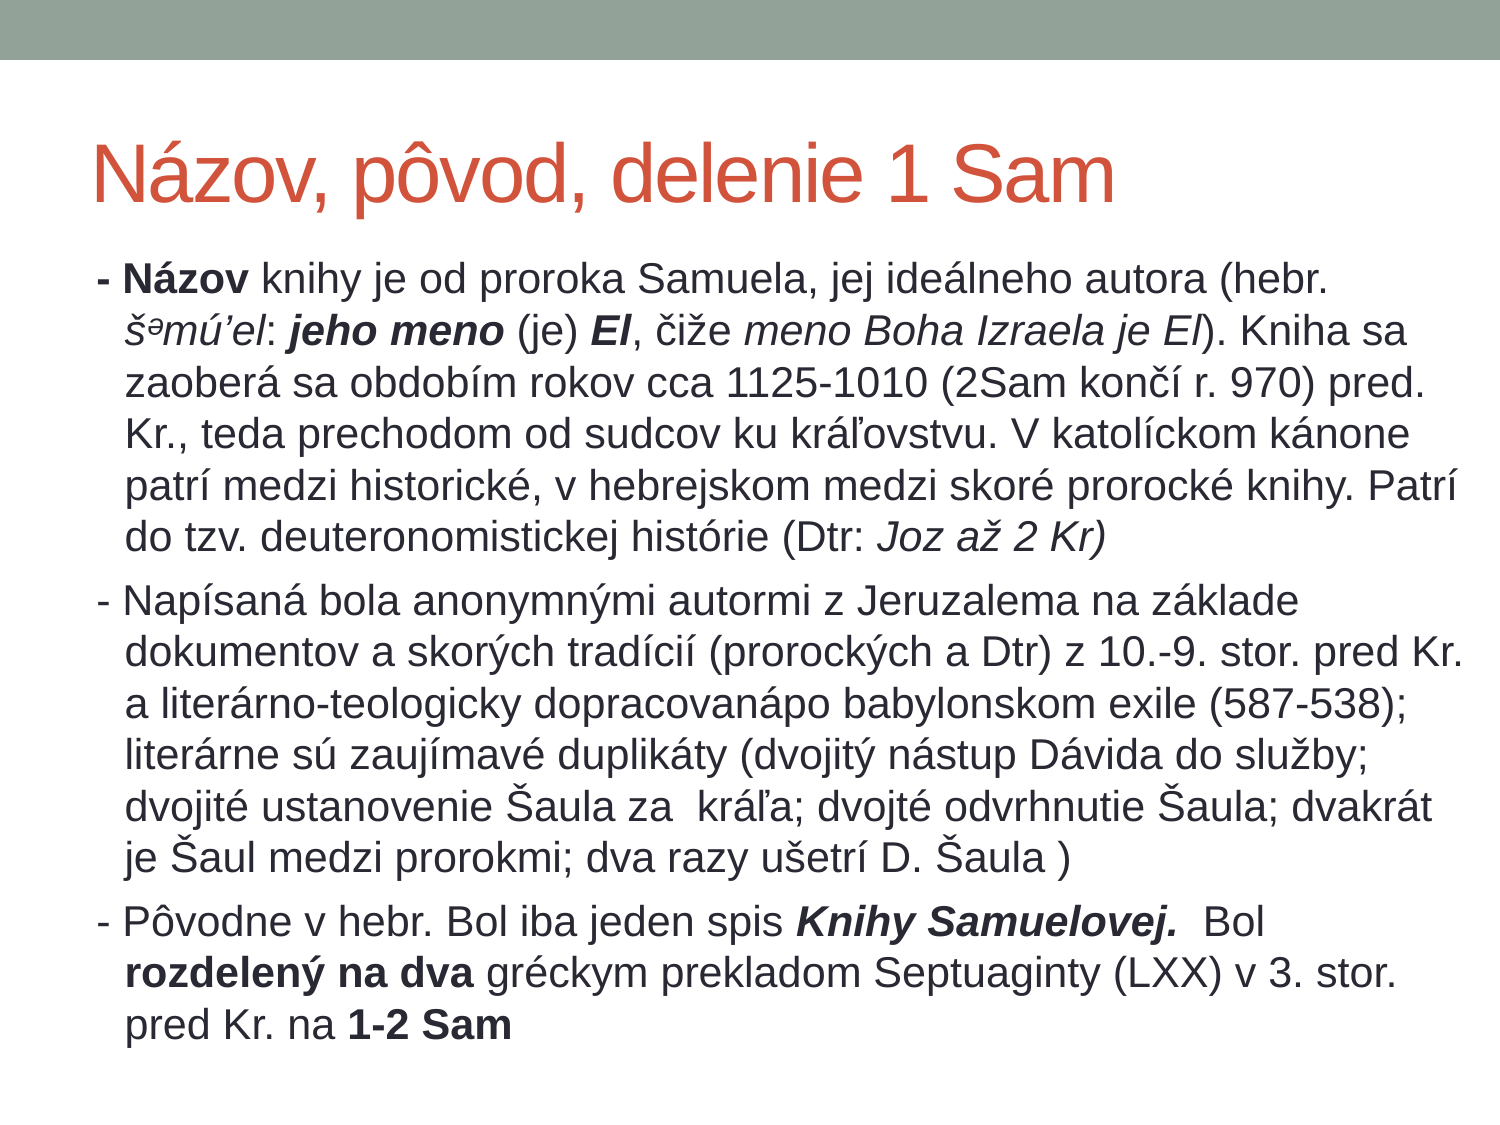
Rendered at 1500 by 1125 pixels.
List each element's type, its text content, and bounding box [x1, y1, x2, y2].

list - Názov knihy je od proroka Samuela, jej ideálneho autora (hebr. šᵊmú’el: jeho meno (je) El, čiže meno Boha Izraela je El). Kniha sa zaoberá sa obdobím rokov cca 1125-1010 (2Sam končí r. 970) pred. Kr., teda prechodom od sudcov ku kráľovstvu. V katolíckom kánone patrí medzi historické, v hebrejskom medzi skoré prorocké knihy. Patrí do tzv. deuteronomistickej histórie (Dtr: Joz až 2 Kr) - Napísaná bola anonymnými autormi z Jeruzalema na základe dokumentov a skorých tradícií (prorockých a Dtr) z 10.-9. stor. pred Kr. a literárno-teologicky dopracovanápo babylonskom exile (587-538); literárne sú zaujímavé duplikáty (dvojitý nástup Dávida do služby; dvojité ustanovenie Šaula za kráľa; dvojté odvrhnutie Šaula; dvakrát je Šaul medzi prorokmi; dva razy ušetrí D. Šaula ) - Pôvodne v hebr. Bol iba jeden spis Knihy Samuelovej. Bol rozdelený na dva gréckym prekladom Septuaginty (LXX) v 3. stor. pred Kr. na 1-2 Sam [53, 243, 1483, 1063]
title Názov, pôvod, delenie 1 Sam [75, 87, 1426, 243]
